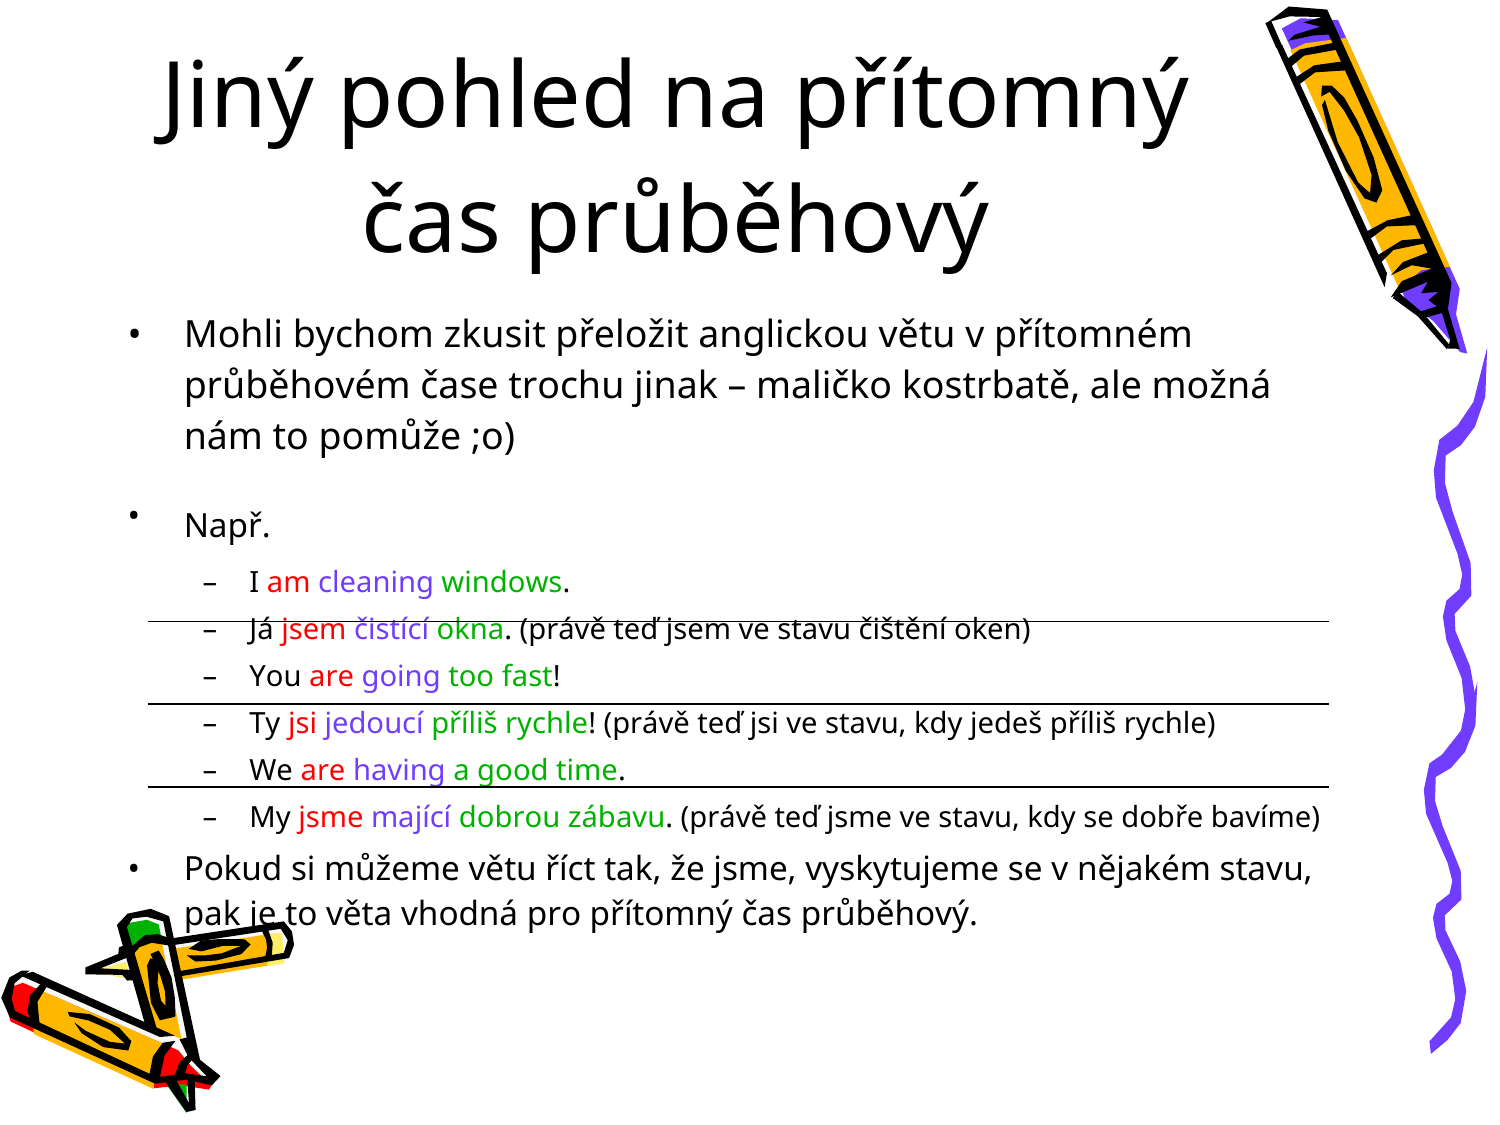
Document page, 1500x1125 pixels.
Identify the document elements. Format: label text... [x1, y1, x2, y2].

title Jiný pohled na přítomný čas průběhový [112, 16, 1240, 288]
list Mohli bychom zkusit přeložit anglickou větu v přítomném průběhovém čase trochu jinak – maličko kostrbatě, ale možná nám to pomůže ;o) Např. I am cleaning windows. Já jsem čistící okna. (právě teď jsem ve stavu čištění oken) You are going too fast! Ty jsi jedoucí příliš rychle! (právě teď jsi ve stavu, kdy jedeš příliš rychle) We are having a good time. My jsme mající dobrou zábavu. (právě teď jsme ve stavu, kdy se dobře bavíme) Pokud si můžeme větu říct tak, že jsme, vyskytujeme se v nějakém stavu, pak je to věta vhodná pro přítomný čas průběhový. [112, 299, 1375, 958]
